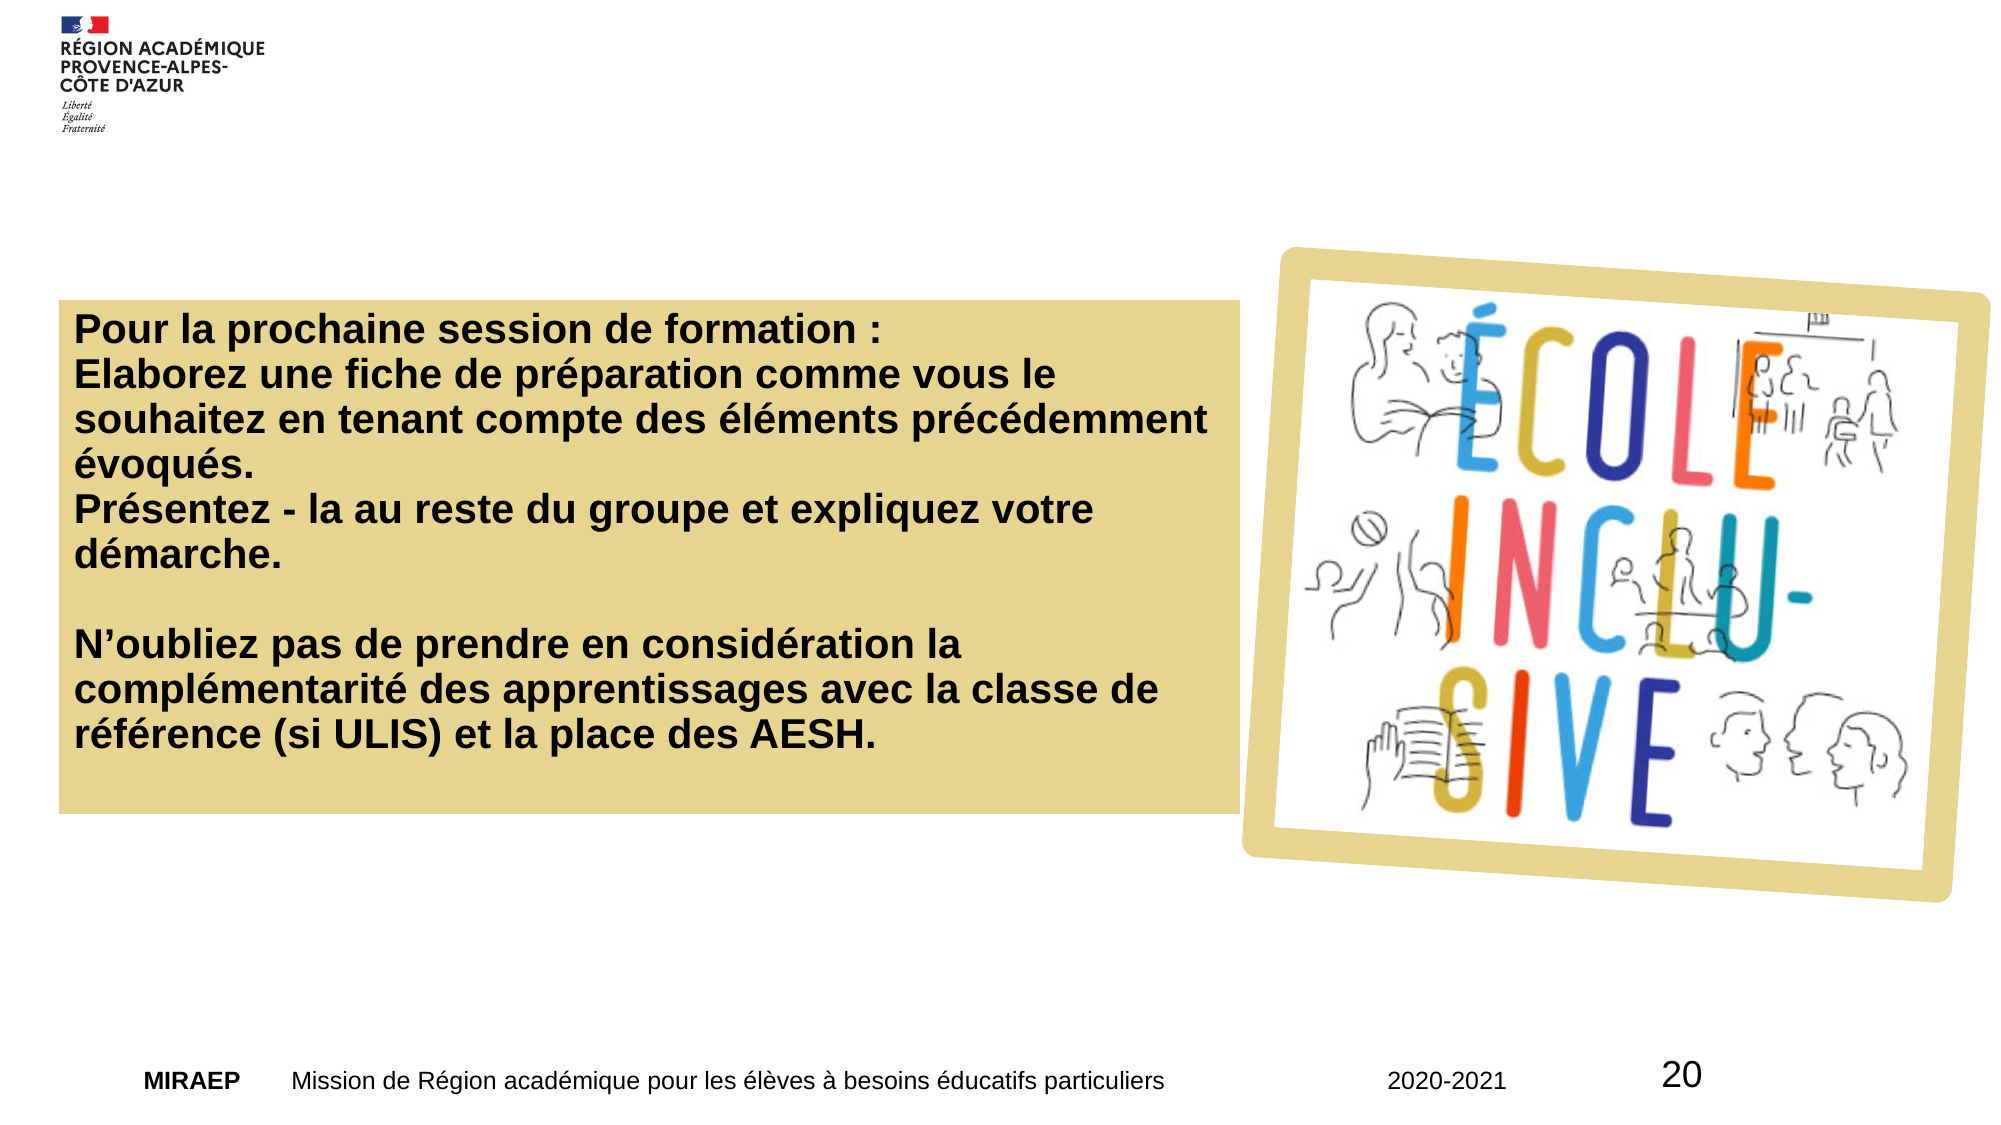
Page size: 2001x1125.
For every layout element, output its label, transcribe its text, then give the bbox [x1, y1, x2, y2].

picture [1275, 280, 1958, 869]
title Pour la prochaine session de formation : Elaborez une fiche de préparation comme vous le souhaitez en tenant compte des éléments précédemment évoqués. Présentez - la au reste du groupe et expliquez votre démarche. N’oubliez pas de prendre en considération la complémentarité des apprentissages avec la classe de référence (si ULIS) et la place des AESH. [58, 300, 1240, 814]
slide_number <numéro> [1646, 1042, 1865, 1103]
picture [44, 0, 281, 149]
